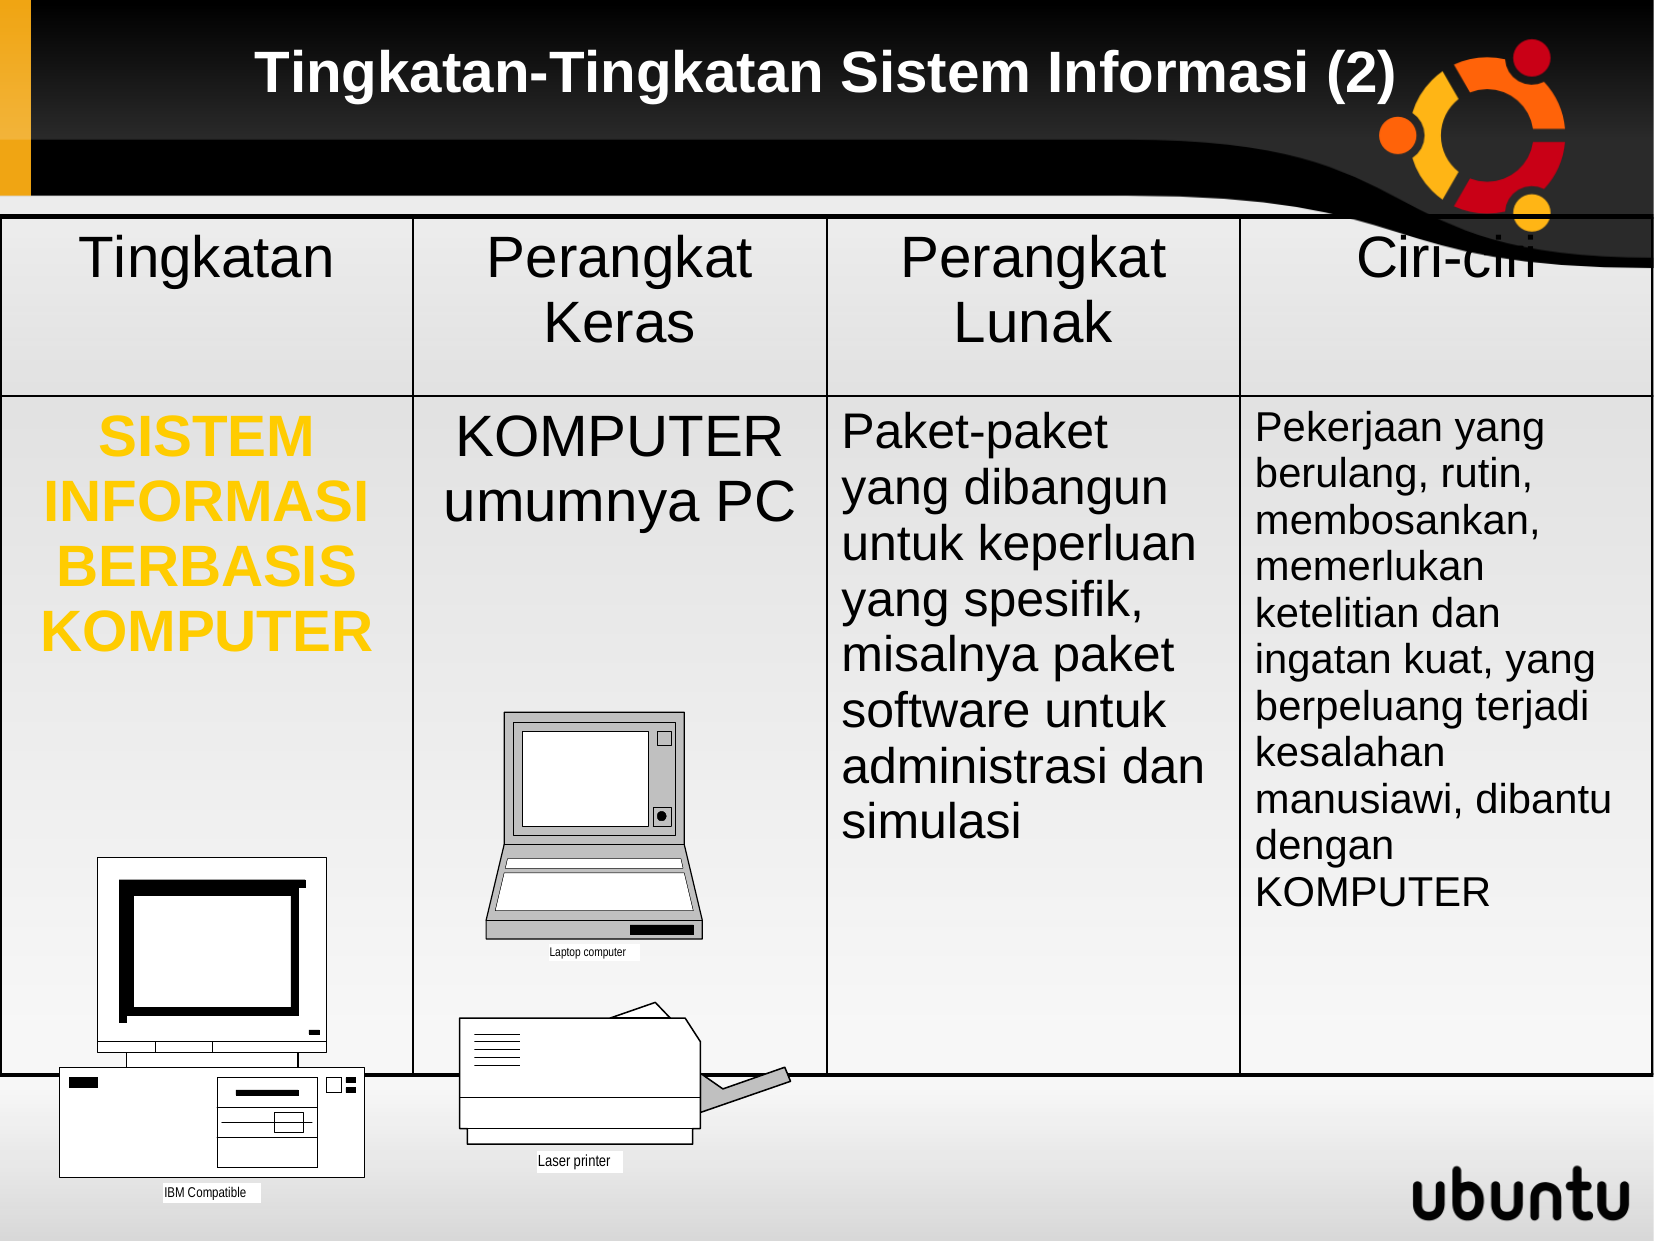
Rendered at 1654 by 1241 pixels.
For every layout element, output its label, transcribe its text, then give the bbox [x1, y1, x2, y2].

chart [55, 852, 370, 1211]
picture [0, 145, 1654, 214]
text_box Pekerjaan yang berulang, rutin, membosankan, memerlukan ketelitian dan ingatan kuat, yang berpeluang terjadi kesalahan manusiawi, dibantu dengan KOMPUTER [1241, 397, 1651, 1073]
text_box Perangkat Lunak [828, 219, 1239, 395]
text_box Tingkatan [2, 219, 412, 395]
text_box Ciri-ciri [1241, 219, 1651, 395]
title Tingkatan-Tingkatan Sistem Informasi (2) [0, 0, 1654, 145]
text_box KOMPUTER umumnya PC [414, 397, 826, 1073]
text_box Paket-paket yang dibangun untuk keperluan yang spesifik, misalnya paket software untuk administrasi dan simulasi [828, 397, 1239, 1073]
chart [454, 997, 796, 1182]
picture [0, 1077, 1654, 1241]
text_box Perangkat Keras [414, 219, 826, 395]
chart [482, 708, 707, 969]
text_box SISTEM INFORMASI BERBASIS KOMPUTER [2, 397, 412, 1073]
